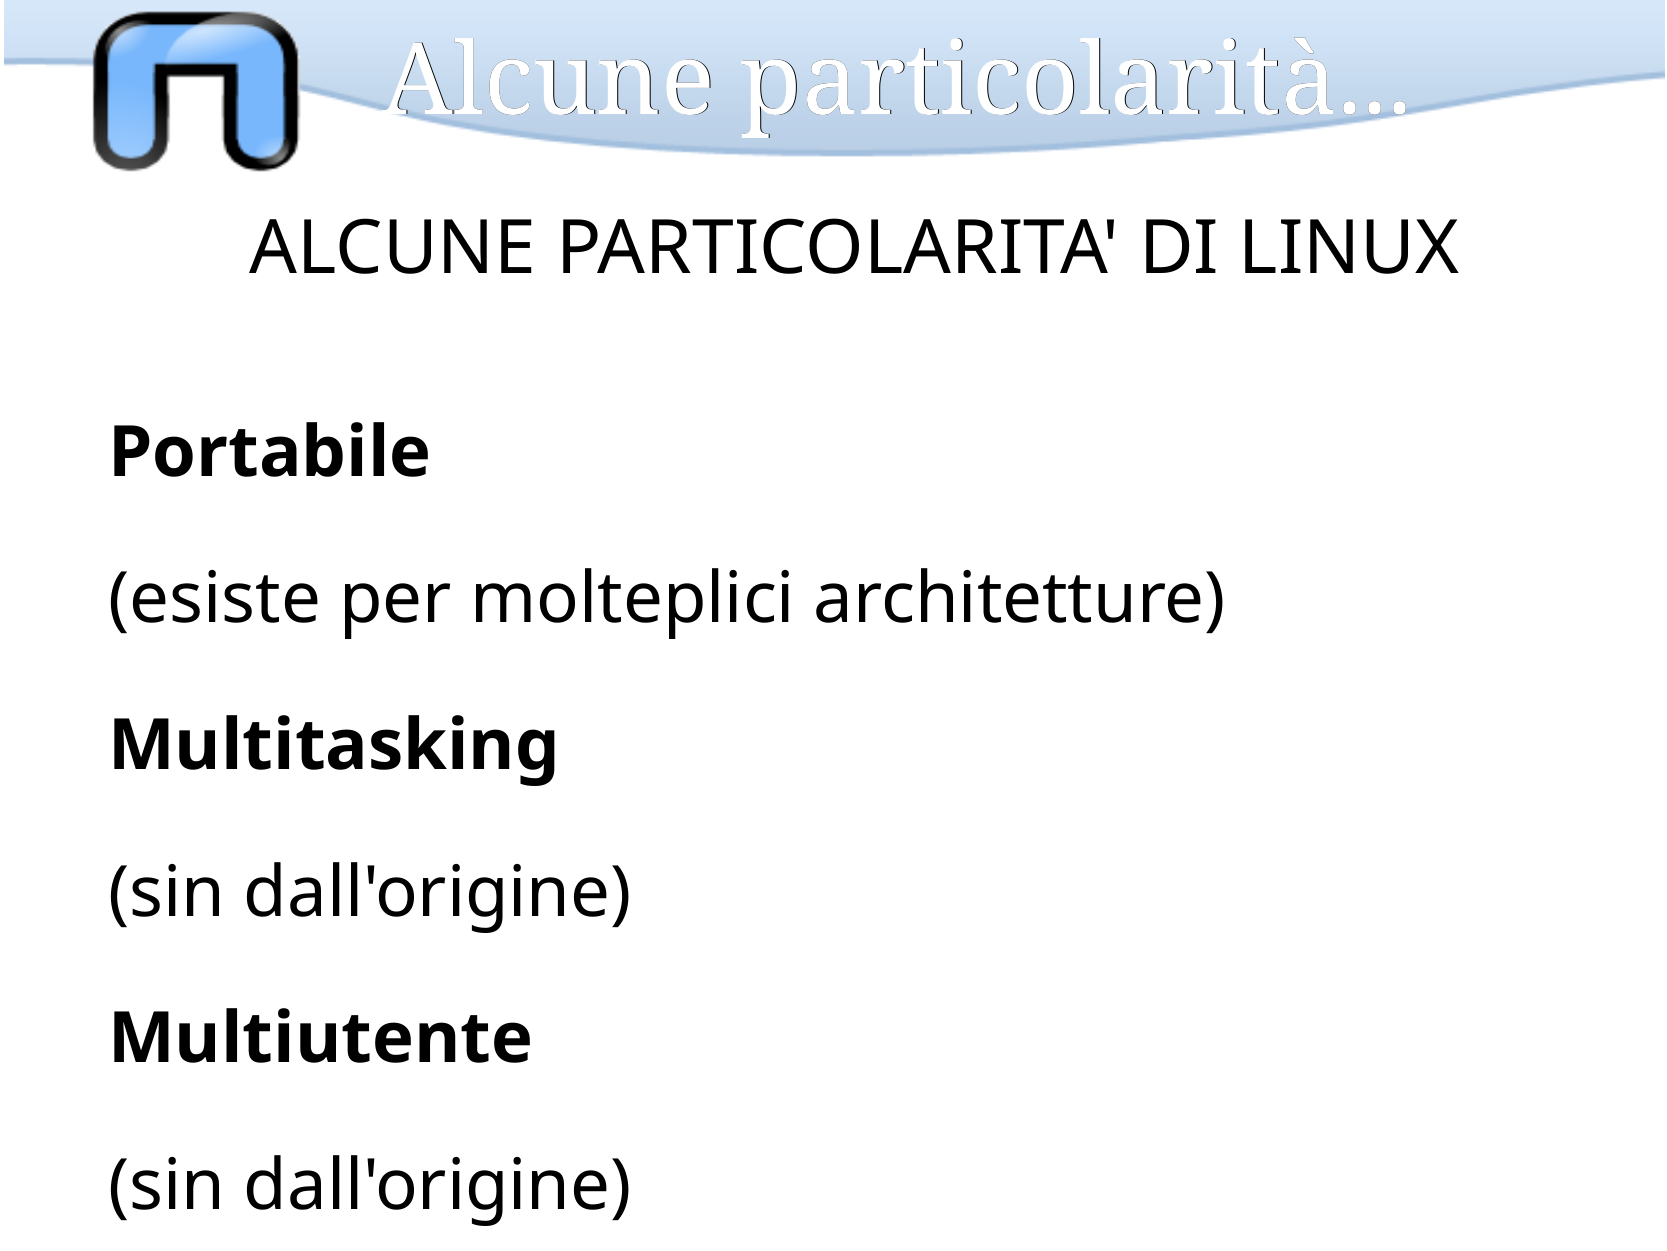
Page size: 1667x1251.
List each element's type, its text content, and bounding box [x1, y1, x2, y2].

picture [0, 0, 1667, 1251]
text_box Alcune particolarità... [368, 0, 1476, 143]
list Portabile (esiste per molteplici architetture) Multitasking (sin dall'origine) Multiutente (sin dall'origine) [108, 344, 1611, 1167]
title ALCUNE PARTICOLARITA' DI LINUX [184, 209, 1526, 344]
